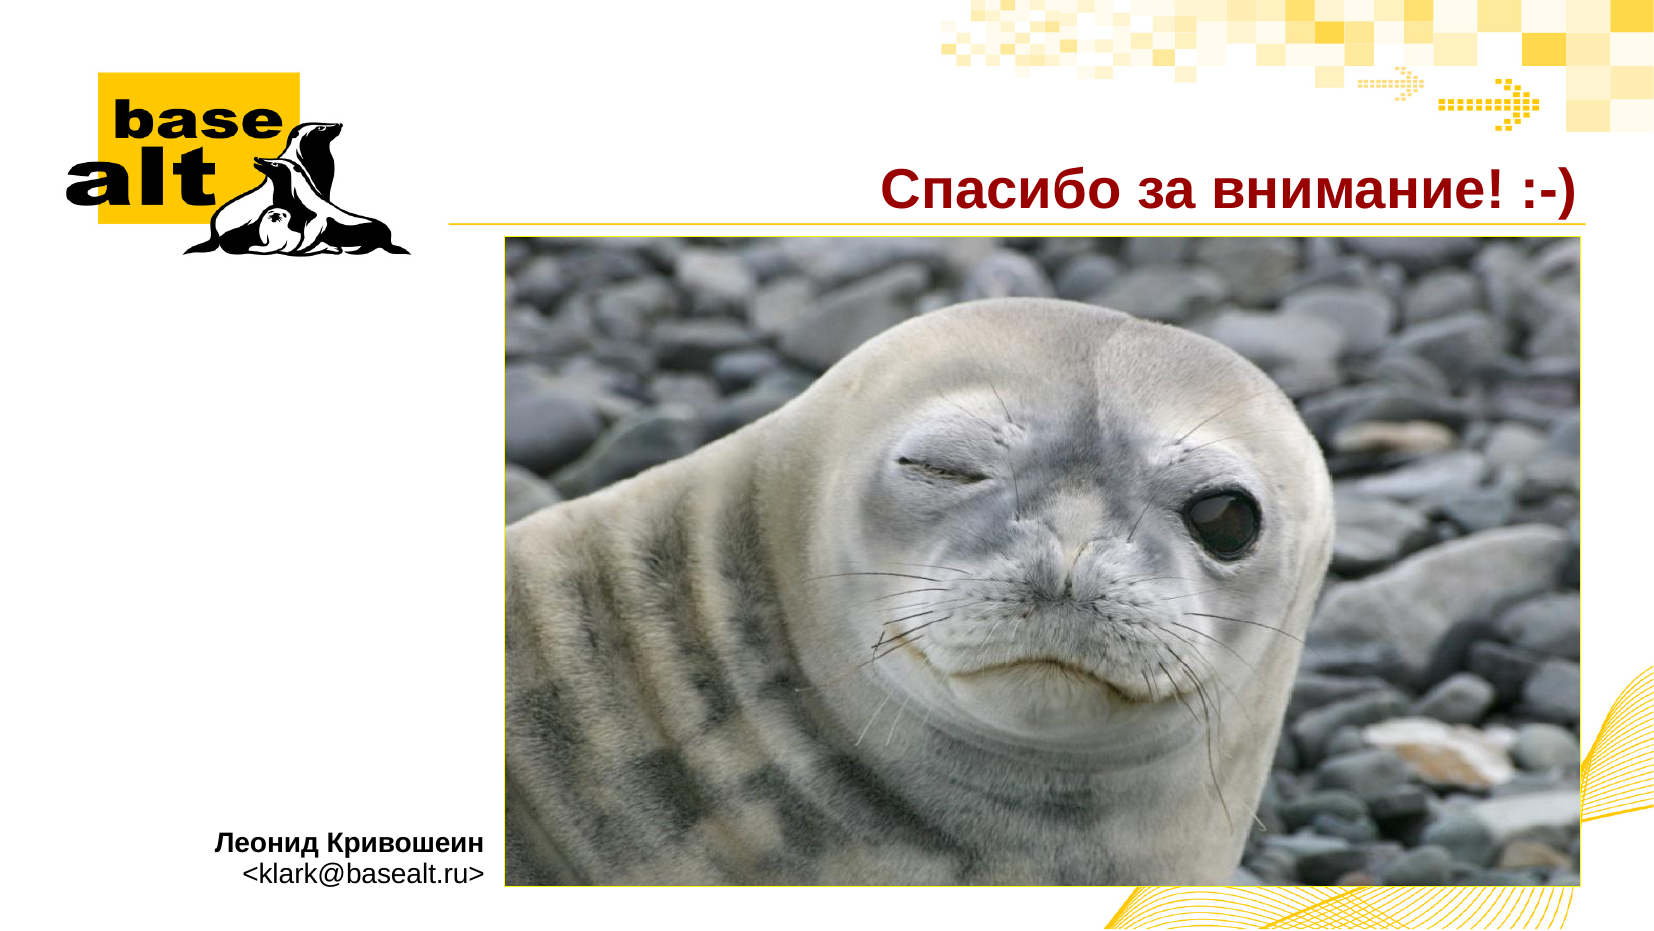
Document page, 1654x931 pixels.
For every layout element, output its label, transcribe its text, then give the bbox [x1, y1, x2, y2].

text_box Леонид Кривошеин <klark@basealt.ru> [59, 817, 485, 893]
picture [0, 0, 1654, 931]
title Спасибо за внимание! :-) [419, 109, 1577, 269]
